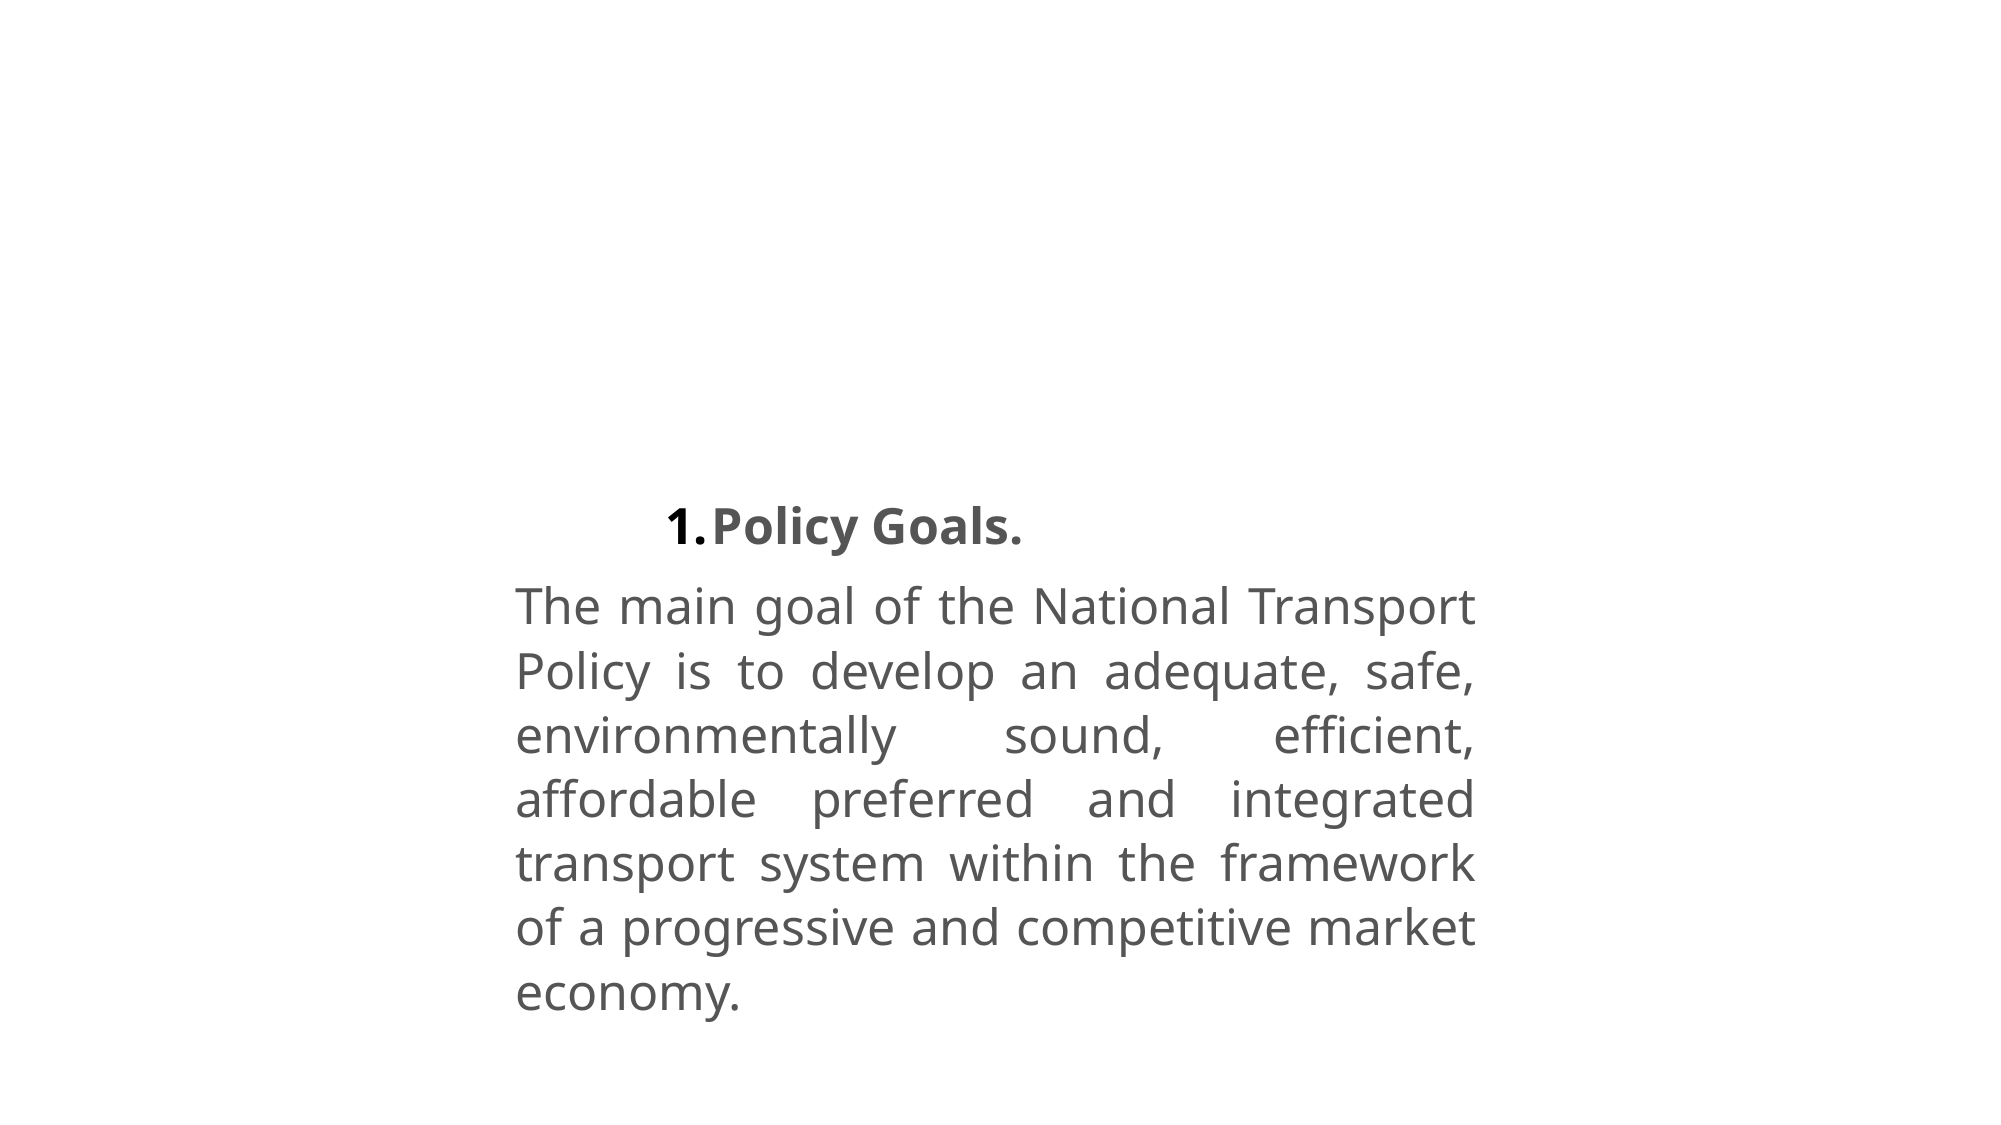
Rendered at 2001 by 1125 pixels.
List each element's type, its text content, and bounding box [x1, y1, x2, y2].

text_box Policy Goals. The main goal of the National Transport Policy is to develop an adequate, safe, environmentally sound, efficient, affordable preferred and integrated transport system within the framework of a progressive and competitive market economy. [500, 482, 1500, 1028]
